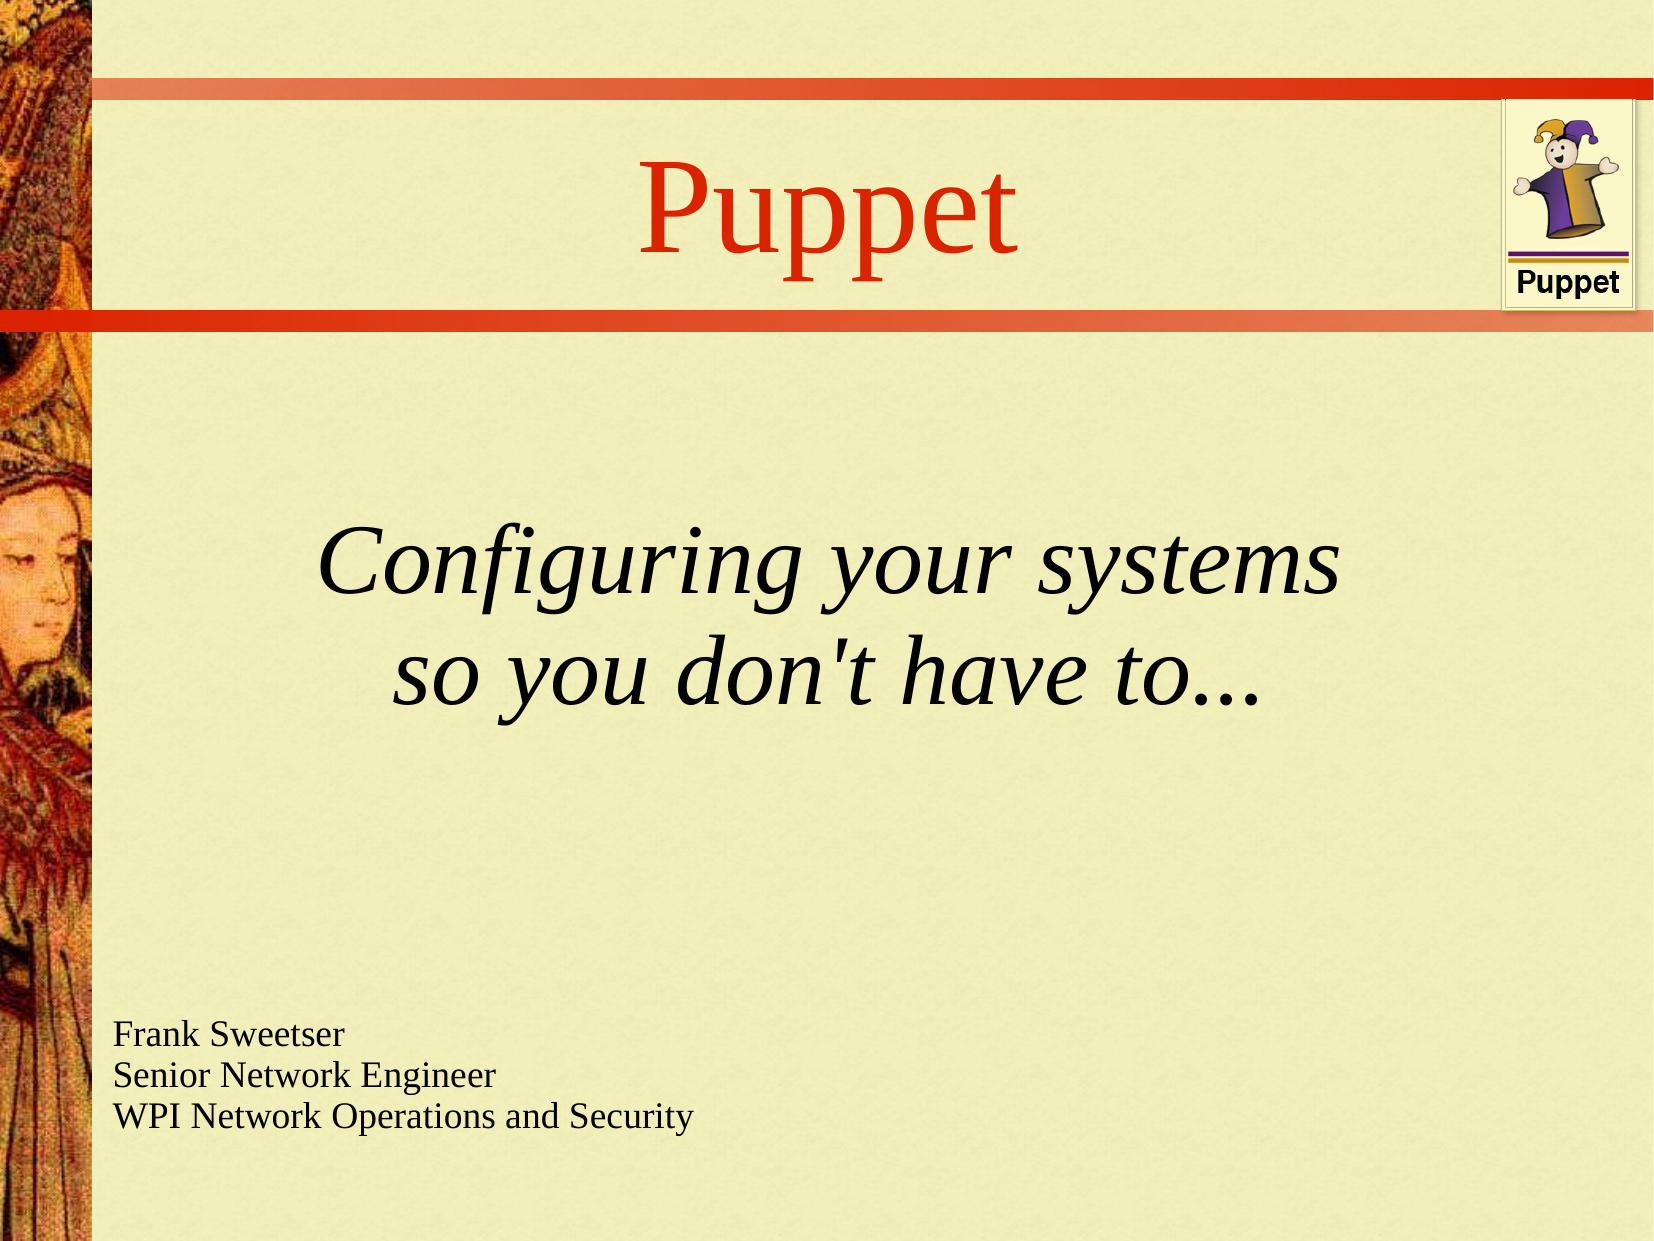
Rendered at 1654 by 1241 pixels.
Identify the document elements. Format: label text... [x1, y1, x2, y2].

text_box Frank Sweetser Senior Network Engineer WPI Network Operations and Security [112, 1012, 938, 1141]
picture [0, 0, 1654, 1241]
title Puppet [121, 102, 1534, 311]
subtitle Configuring your systems so you don't have to... [304, 450, 1355, 781]
